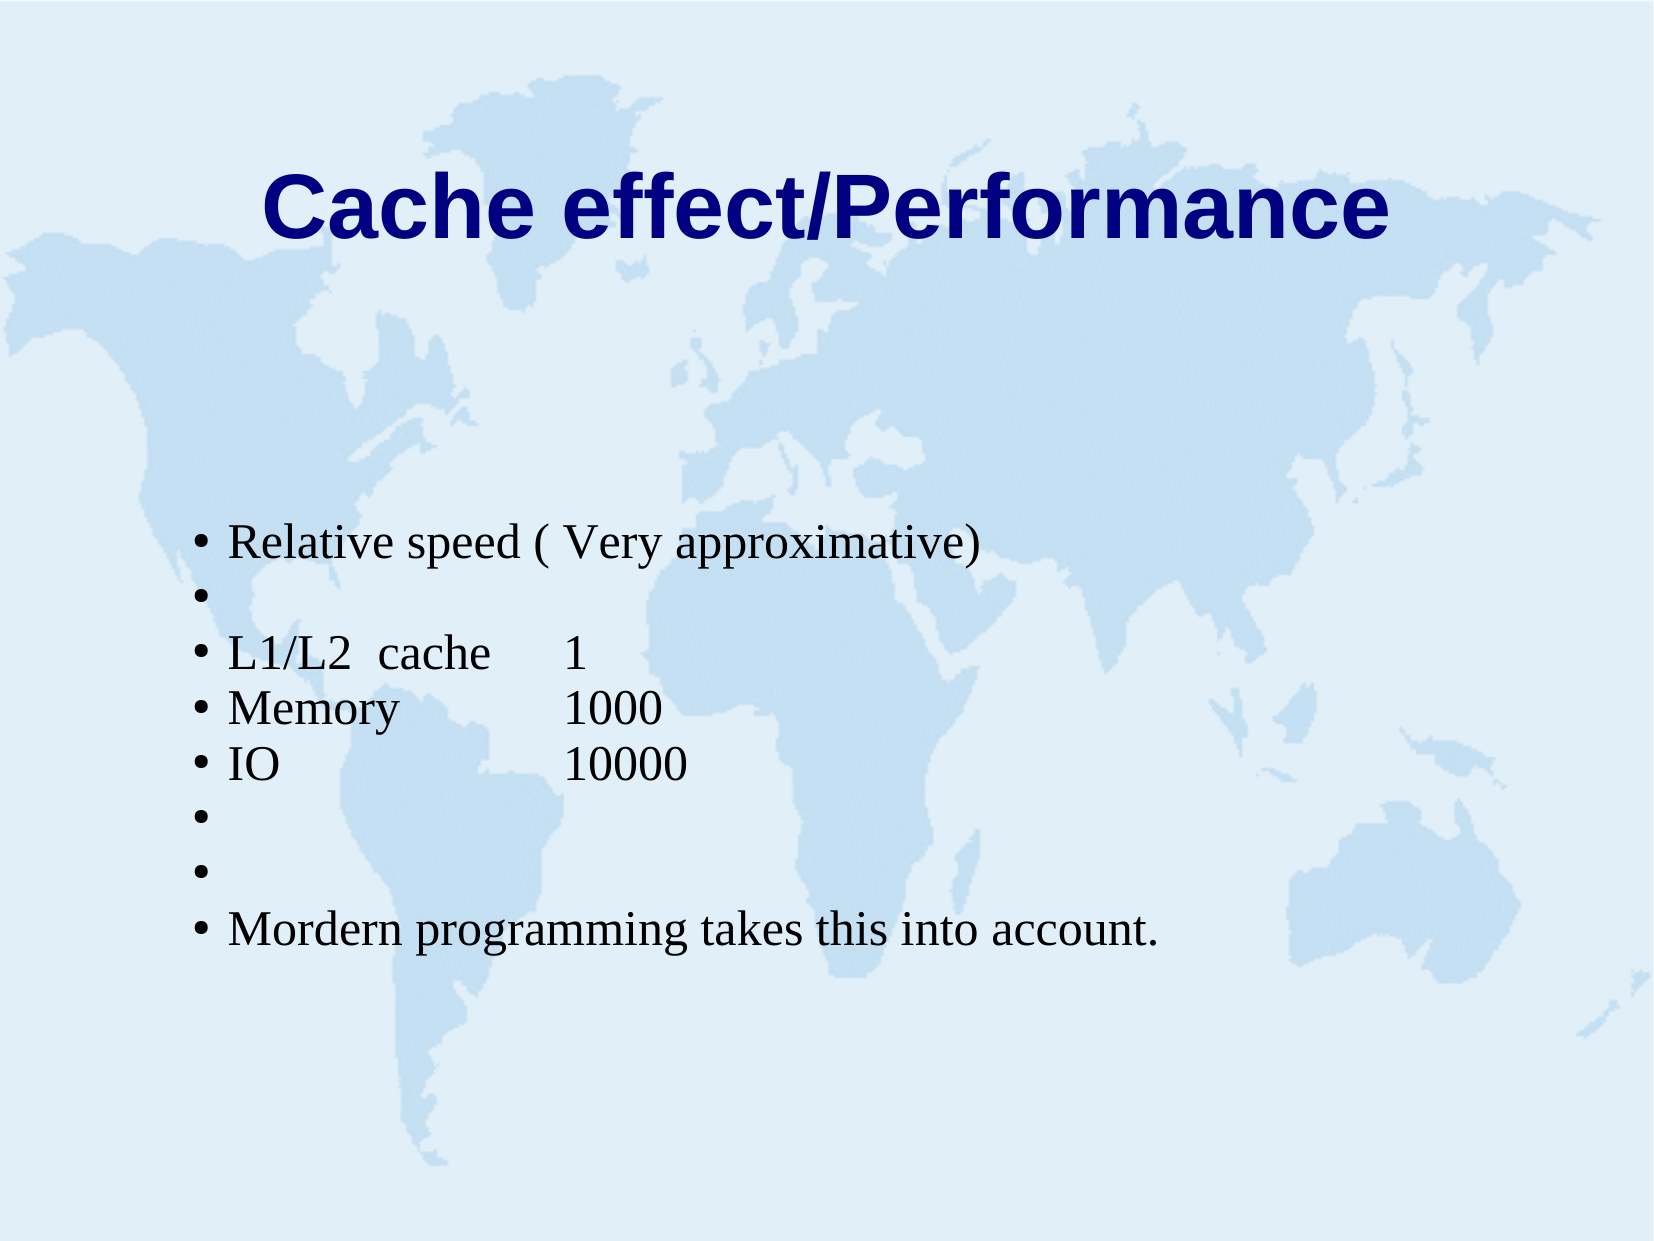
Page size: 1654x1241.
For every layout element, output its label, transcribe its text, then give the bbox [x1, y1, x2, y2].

title Cache effect/Performance [121, 102, 1534, 311]
subtitle Relative speed ( Very approximative) L1/L2 cache 1 Memory 1000 IO 10000 Mordern programming takes this into account. [121, 312, 1534, 1159]
picture [0, 0, 1654, 1241]
